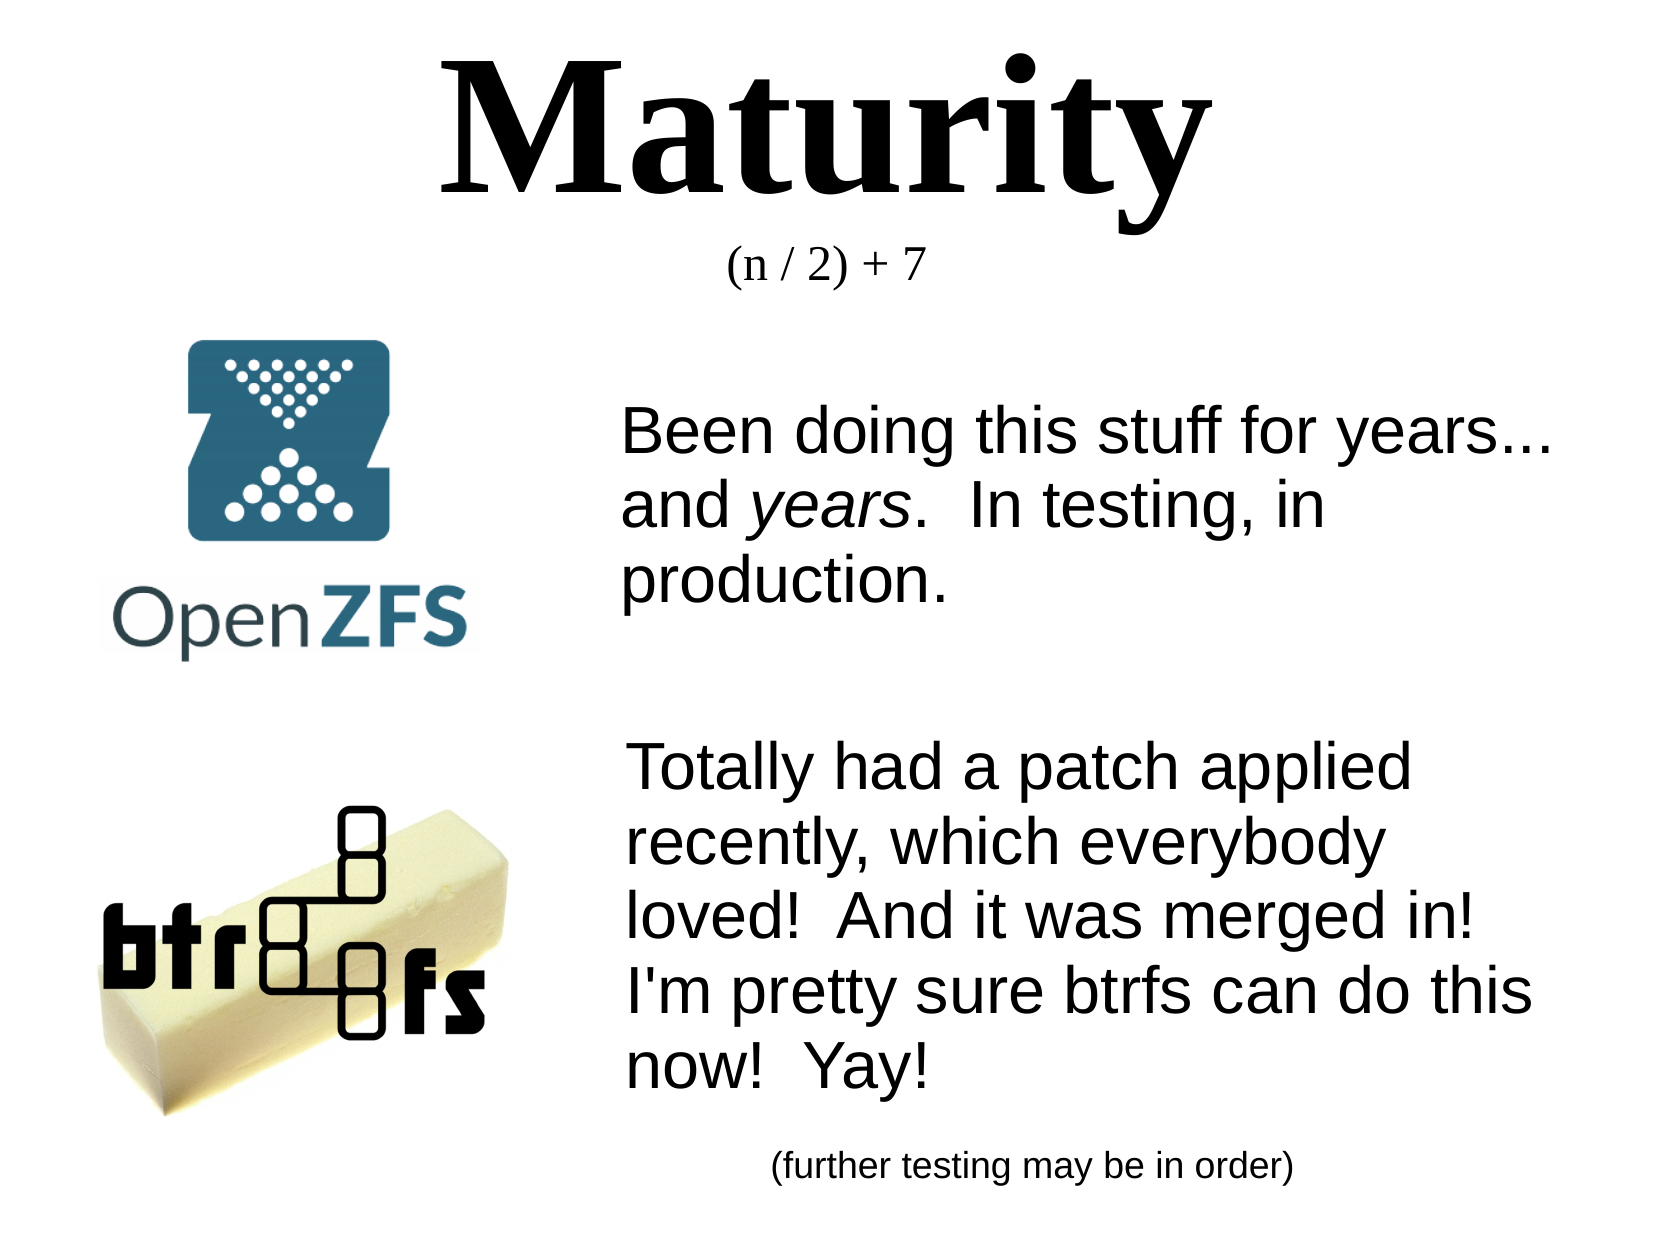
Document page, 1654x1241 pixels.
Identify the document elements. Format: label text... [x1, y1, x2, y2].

table_header Been doing this stuff for years... and years. In testing, in production. [570, 331, 1585, 721]
title Maturity (n / 2) + 7 [0, 14, 1654, 292]
picture [99, 326, 481, 676]
table_header Totally had a patch applied recently, which everybody loved! And it was merged in! I'm pretty sure btrfs can do this now! Yay! (further testing may be in order) [576, 721, 1591, 1236]
picture [59, 796, 543, 1125]
